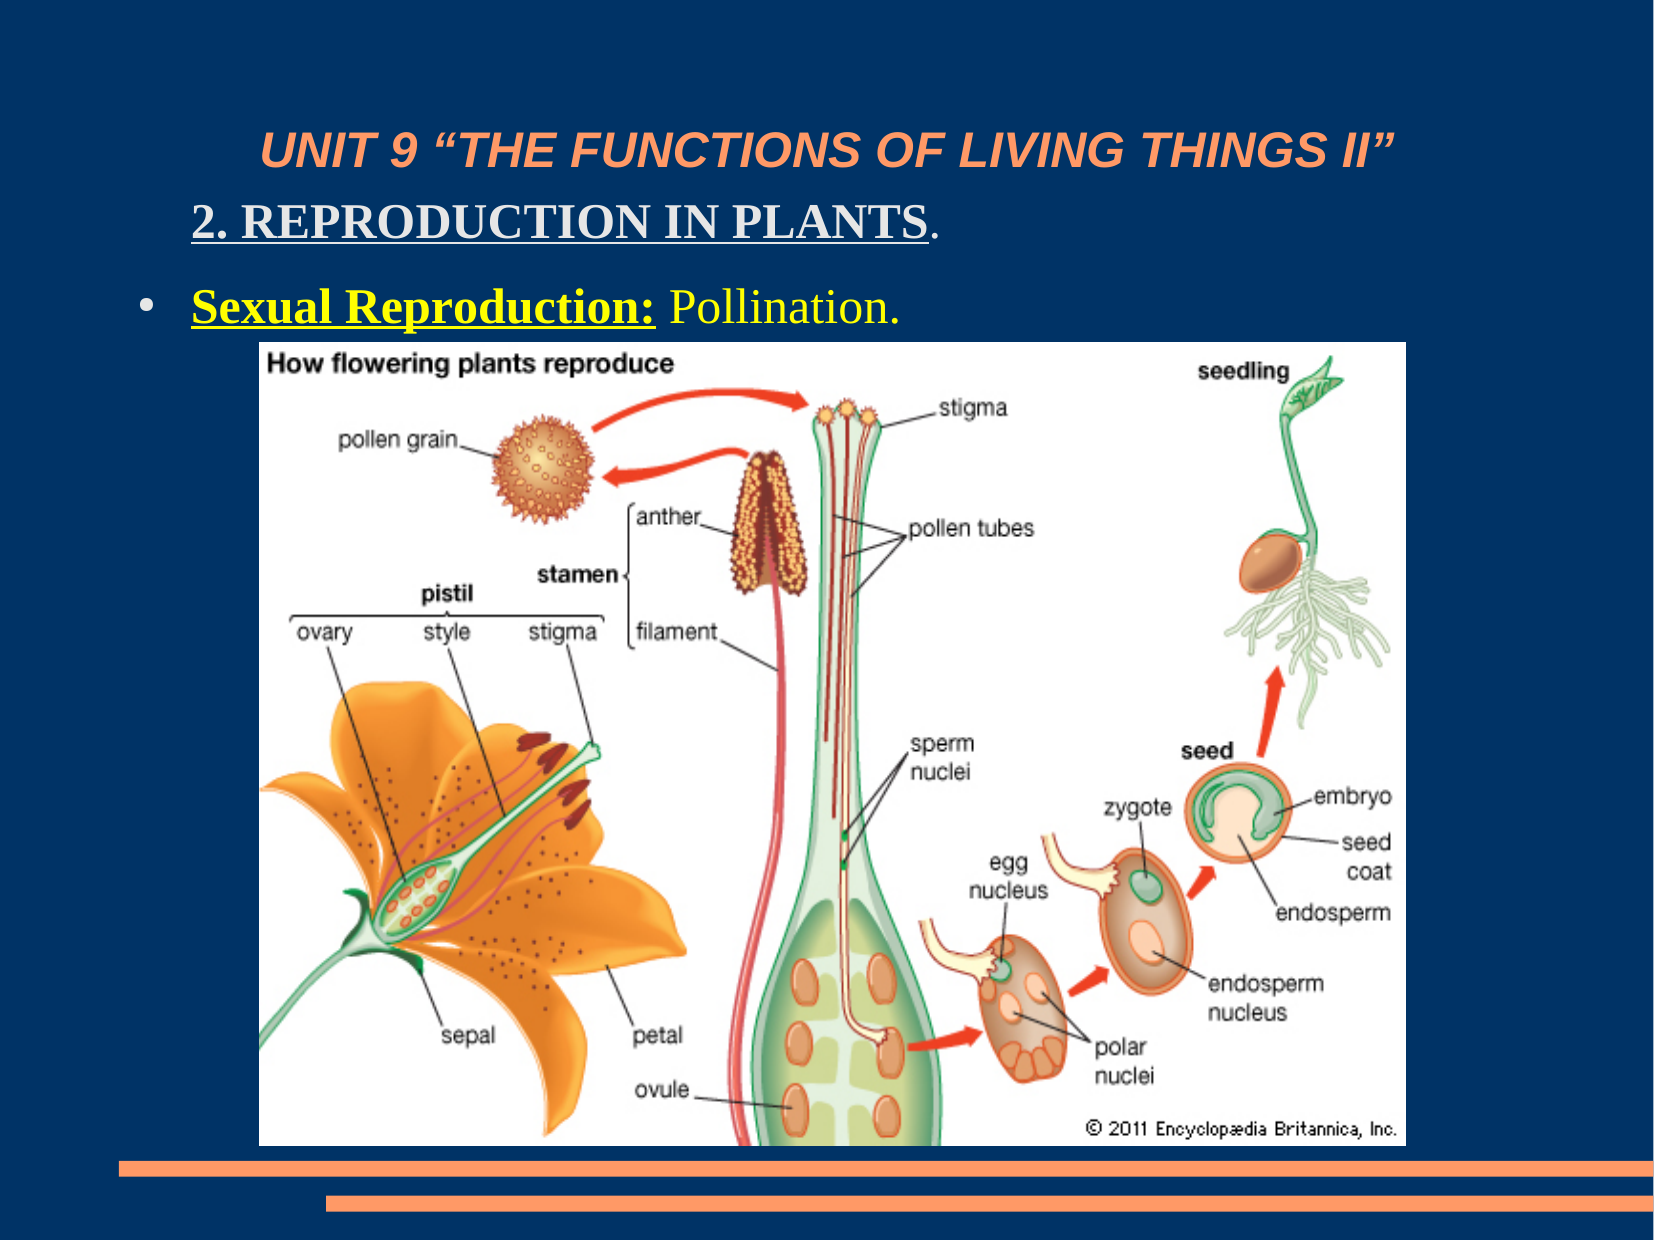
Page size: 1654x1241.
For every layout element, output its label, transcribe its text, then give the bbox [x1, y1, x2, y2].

picture [259, 342, 1406, 1146]
title UNIT 9 “THE FUNCTIONS OF LIVING THINGS II” [121, 46, 1534, 194]
list 2. REPRODUCTION IN PLANTS. Sexual Reproduction: Pollination. [120, 194, 1560, 1004]
